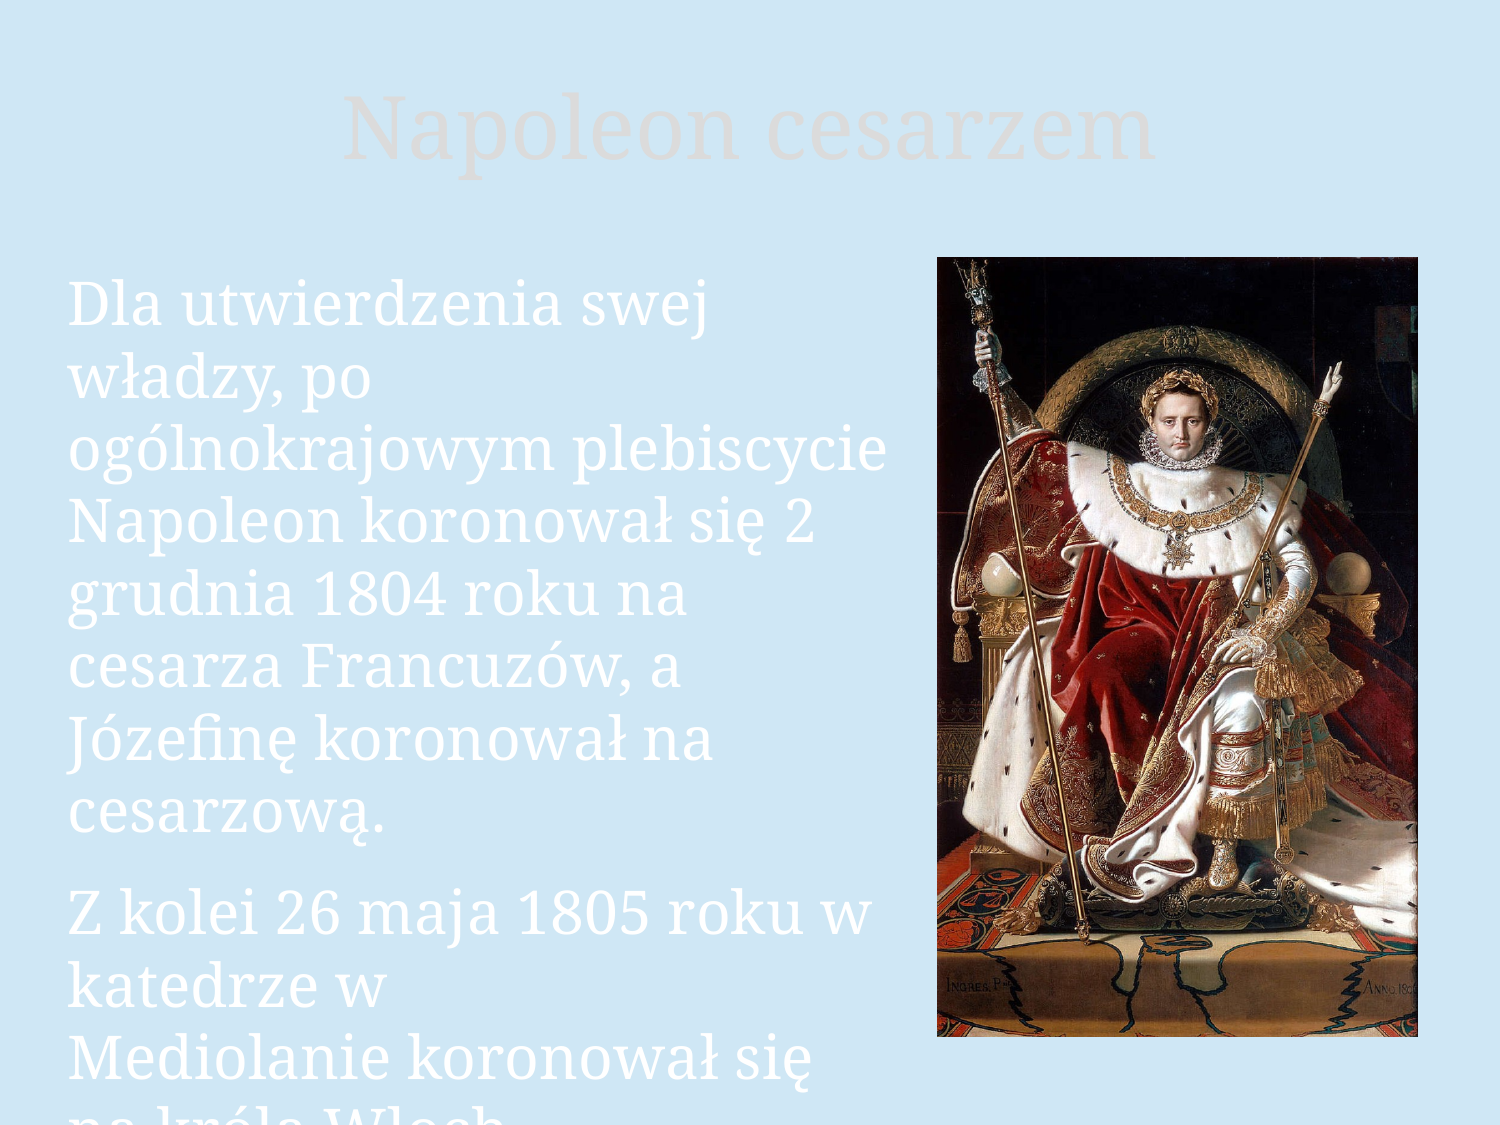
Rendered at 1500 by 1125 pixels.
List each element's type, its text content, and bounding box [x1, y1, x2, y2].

title Napoleon cesarzem [75, 24, 1425, 225]
list Dla utwierdzenia swej władzy, po ogólnokrajowym plebiscycie Napoleon koronował się 2 grudnia 1804 roku na cesarza Francuzów, a Józefinę koronował na cesarzową. Z kolei 26 maja 1805 roku w katedrze w Mediolanie koronował się na króla Włoch. [53, 257, 909, 1008]
picture [937, 257, 1418, 1037]
